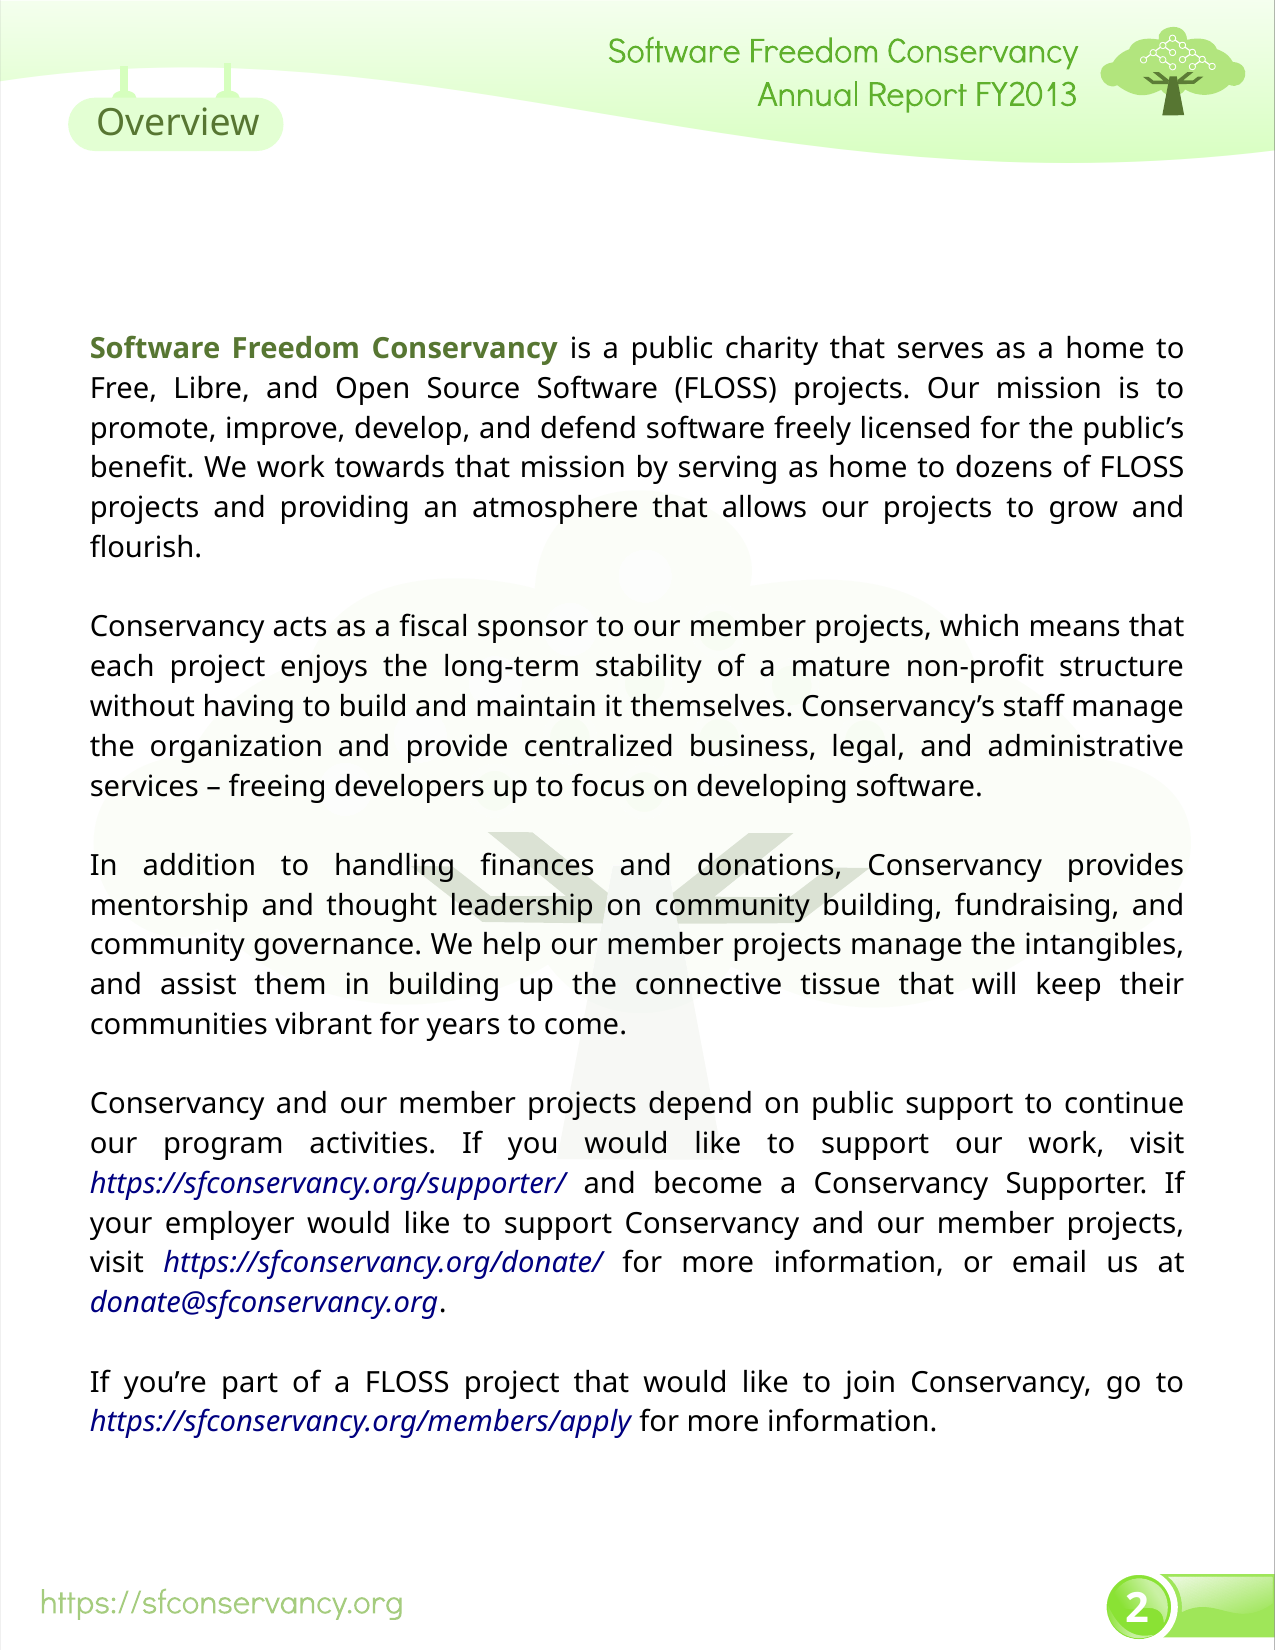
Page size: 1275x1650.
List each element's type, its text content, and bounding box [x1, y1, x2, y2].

text_box Overview [81, 87, 260, 152]
text_box Software Freedom Conservancy is a public charity that serves as a home to Free, Libre, and Open Source Software (FLOSS) projects. Our mission is to promote, improve, develop, and defend software freely licensed for the public’s benefit. We work towards that mission by serving as home to dozens of FLOSS projects and providing an atmosphere that allows our projects to grow and flourish. Conservancy acts as a fiscal sponsor to our member projects, which means that each project enjoys the long-term stability of a mature non-profit structure without having to build and maintain it themselves. Conservancy’s staff manage the organization and provide centralized business, legal, and administrative services – freeing developers up to focus on developing software. In addition to handling finances and donations, Conservancy provides mentorship and thought leadership on community building, fundraising, and community governance. We help our member projects manage the intangibles, and assist them in building up the connective tissue that will keep their communities vibrant for years to come. Conservancy and our member projects depend on public support to continue our program activities. If you would like to support our work, visit https://sfconservancy.org/supporter/ and become a Conservancy Supporter. If your employer would like to support Conservancy and our member projects, visit https://sfconservancy.org/donate/ for more information, or email us at donate@sfconservancy.org. If you’re part of a FLOSS project that would like to join Conservancy, go to https://sfconservancy.org/members/apply for more information. [75, 320, 1201, 1330]
